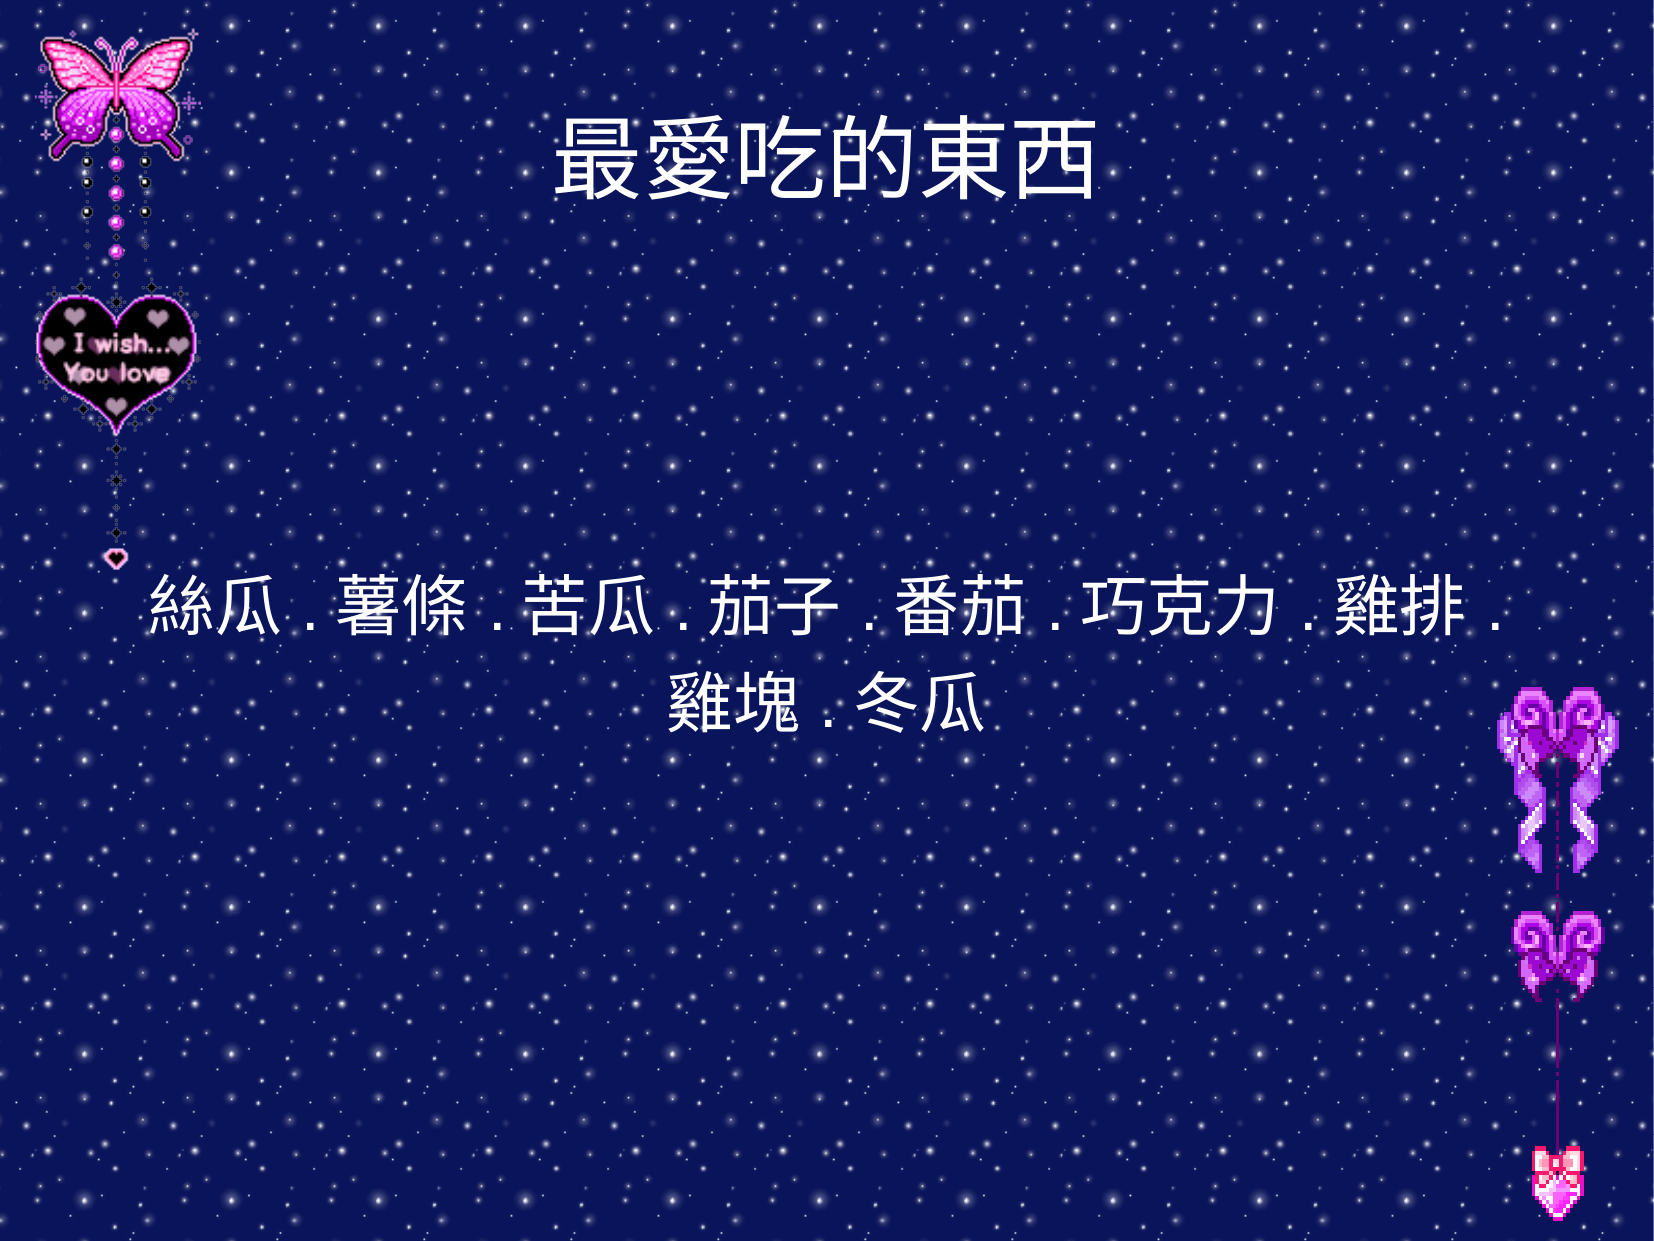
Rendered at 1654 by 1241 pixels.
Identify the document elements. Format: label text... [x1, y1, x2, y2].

title 最愛吃的東西 [201, 49, 1571, 257]
subtitle 絲瓜.薯條.苦瓜.茄子.番茄.巧克力.雞排. 雞塊.冬瓜 [82, 290, 1571, 1010]
picture [0, 0, 1654, 1241]
